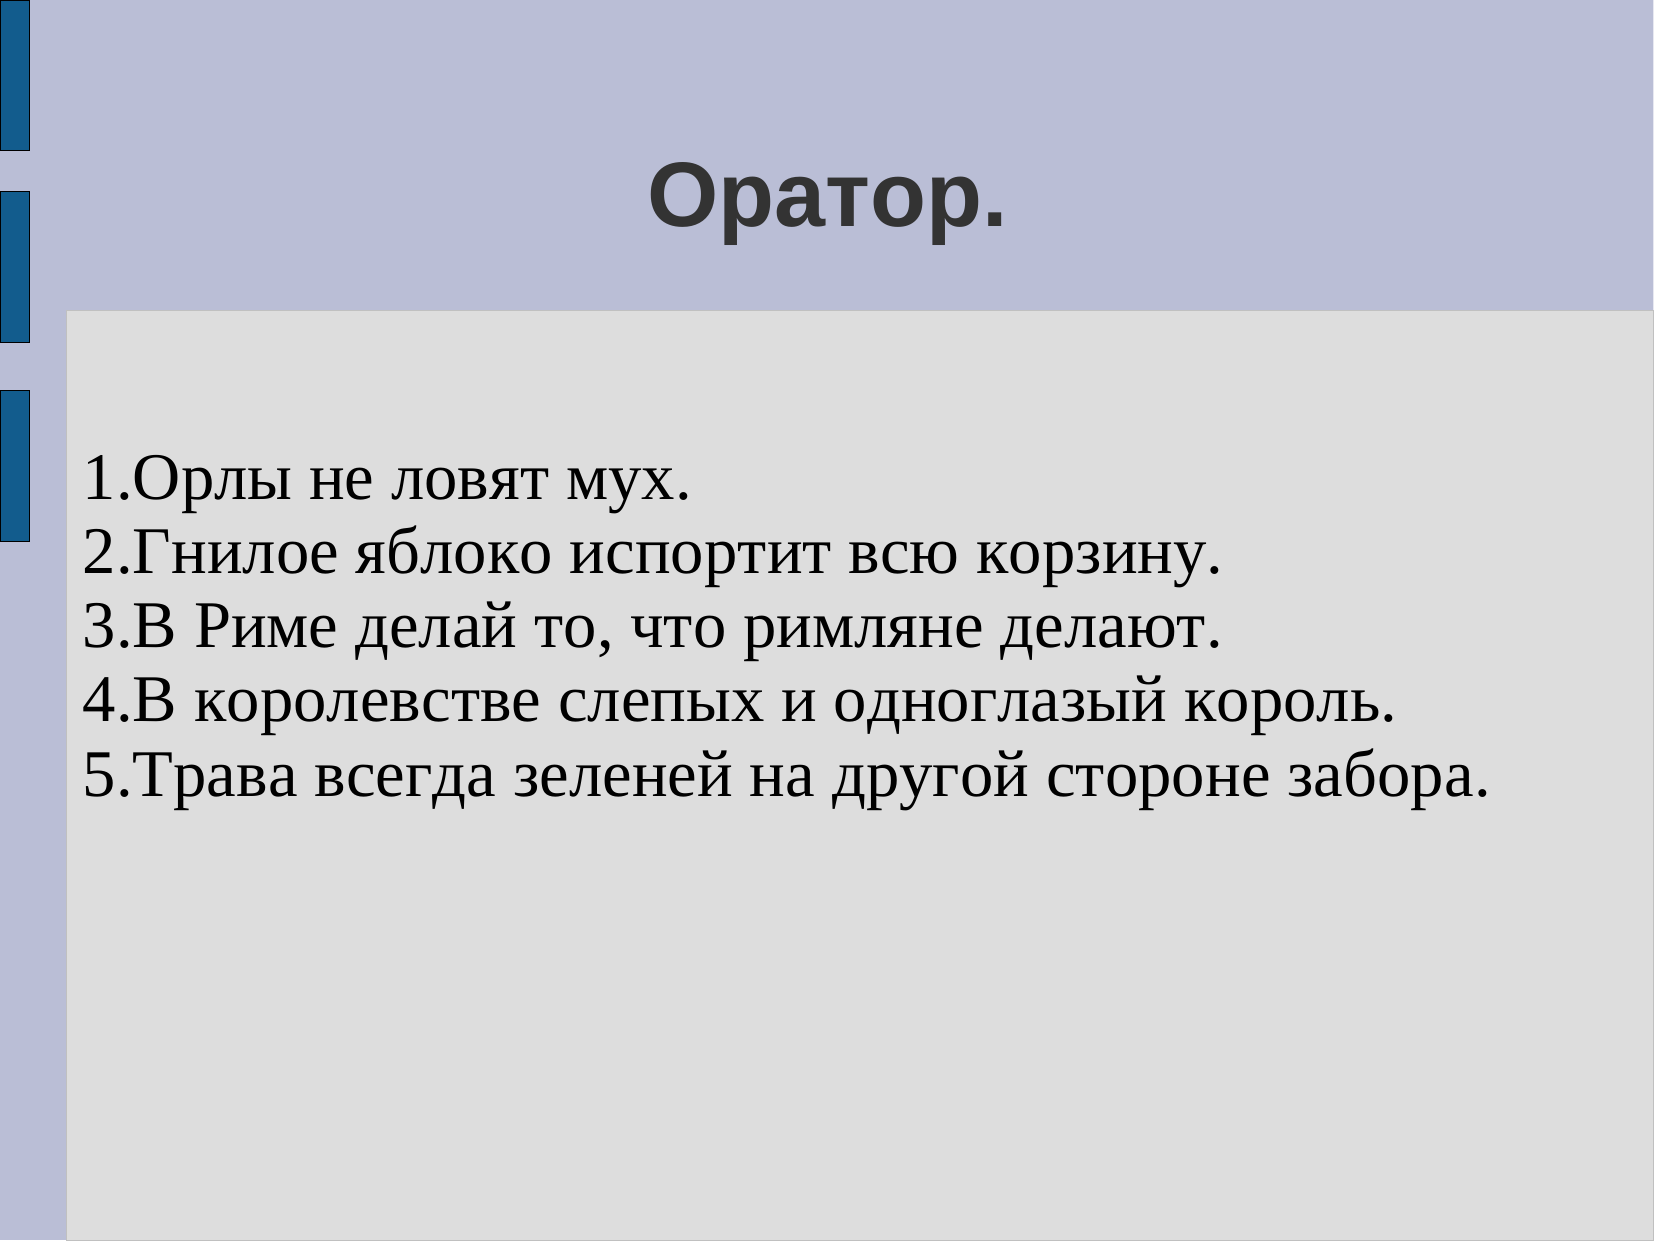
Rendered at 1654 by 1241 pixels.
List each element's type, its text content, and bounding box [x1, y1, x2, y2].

subtitle 1.Орлы не ловят мух. 2.Гнилое яблоко испортит всю корзину. 3.В Риме делай то, что римляне делают. 4.В королевстве слепых и одноглазый король. 5.Трава всегда зеленей на другой стороне забора. [82, 297, 1571, 1102]
title Оратор. [121, 91, 1534, 297]
